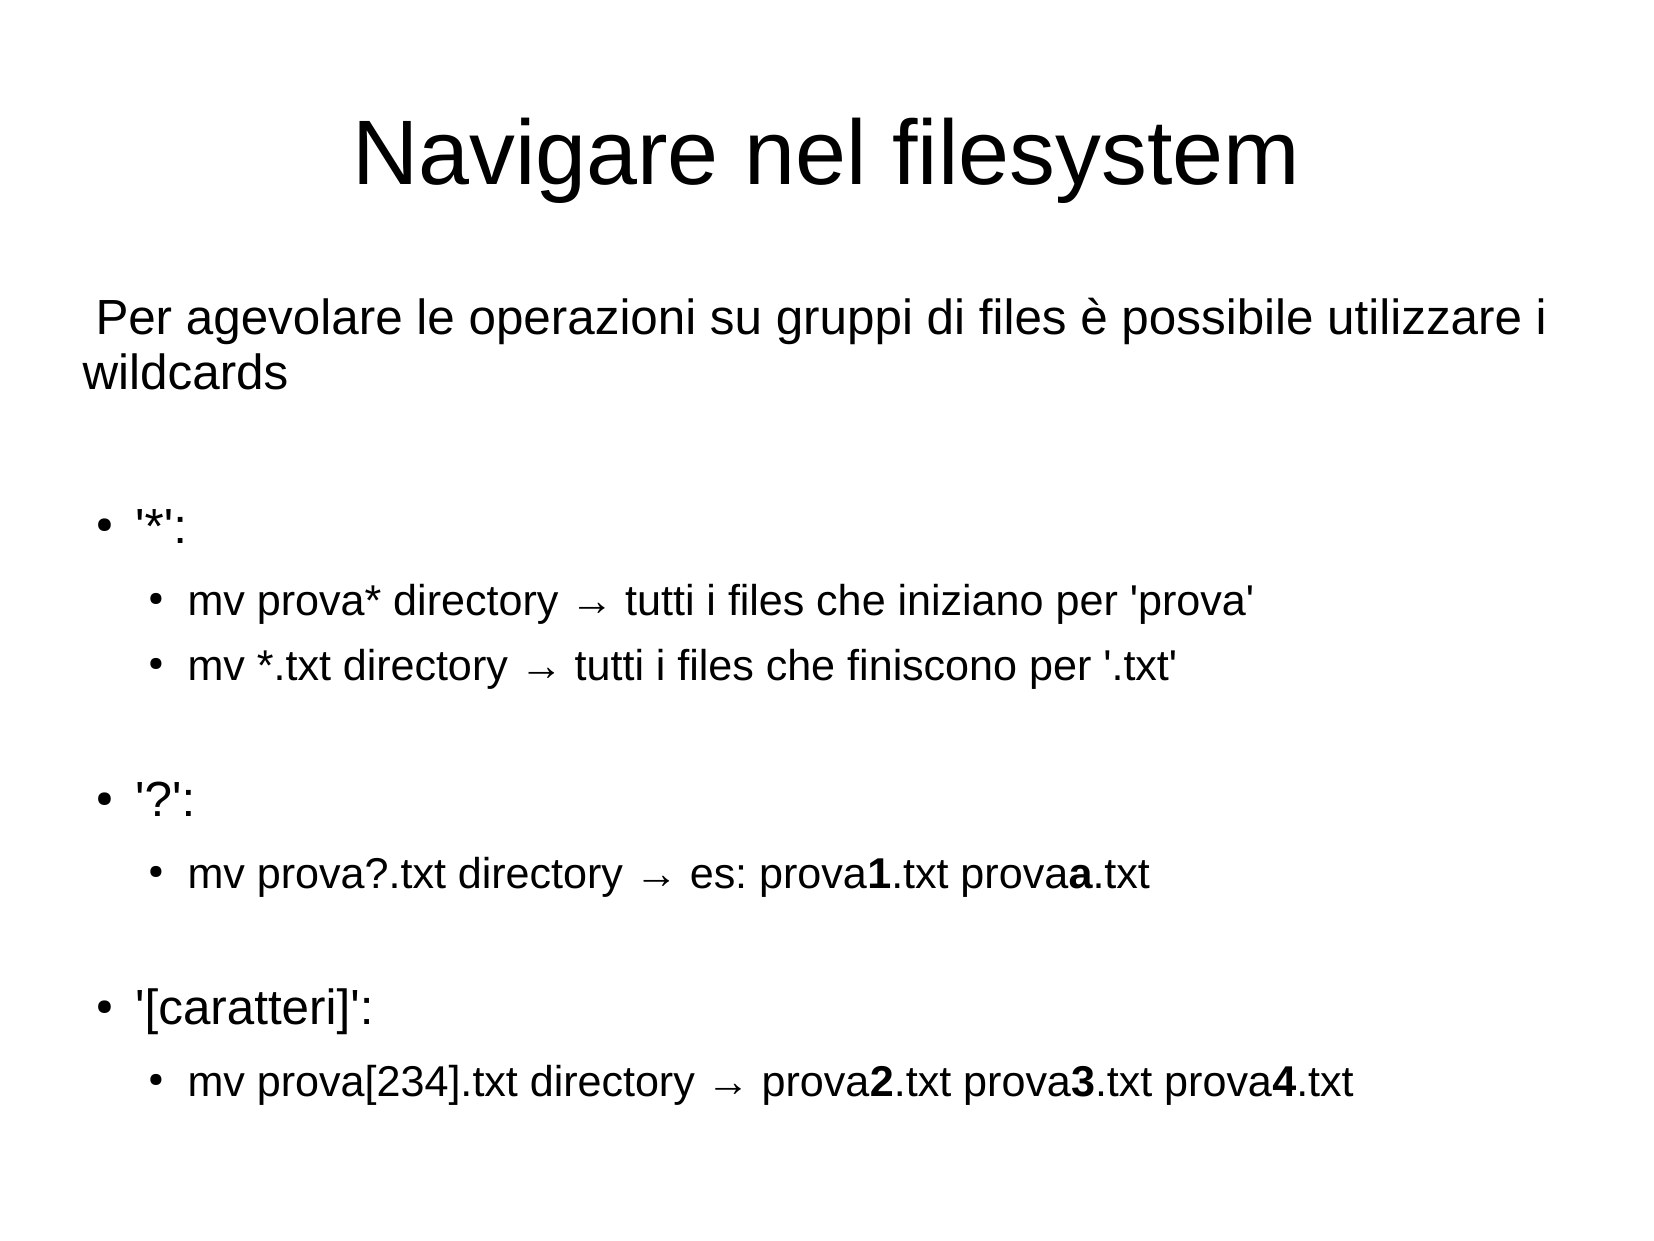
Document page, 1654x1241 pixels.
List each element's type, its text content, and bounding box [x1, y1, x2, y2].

title Navigare nel filesystem [82, 56, 1571, 250]
list Per agevolare le operazioni su gruppi di files è possibile utilizzare i wildcards '*': mv prova* directory → tutti i files che iniziano per 'prova' mv *.txt directory → tutti i files che finiscono per '.txt' '?': mv prova?.txt directory → es: prova1.txt provaa.txt '[caratteri]': mv prova[234].txt directory → prova2.txt prova3.txt prova4.txt [82, 290, 1571, 1109]
